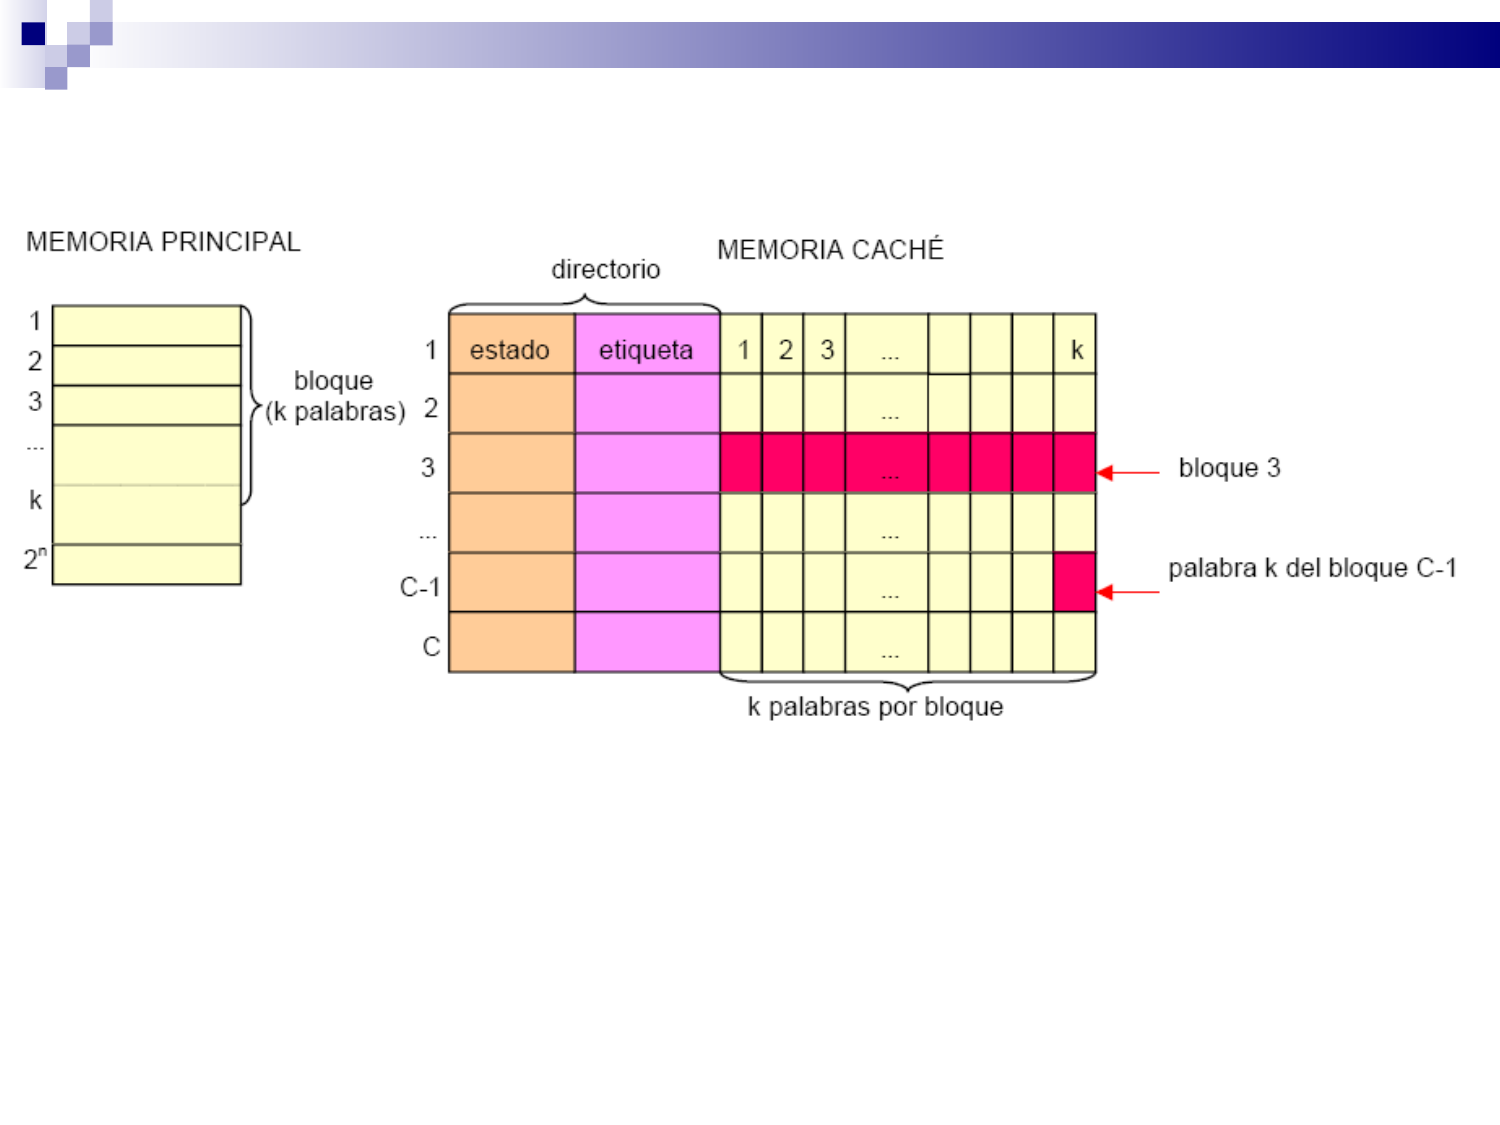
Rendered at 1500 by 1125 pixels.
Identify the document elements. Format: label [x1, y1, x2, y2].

picture [0, 219, 1500, 774]
